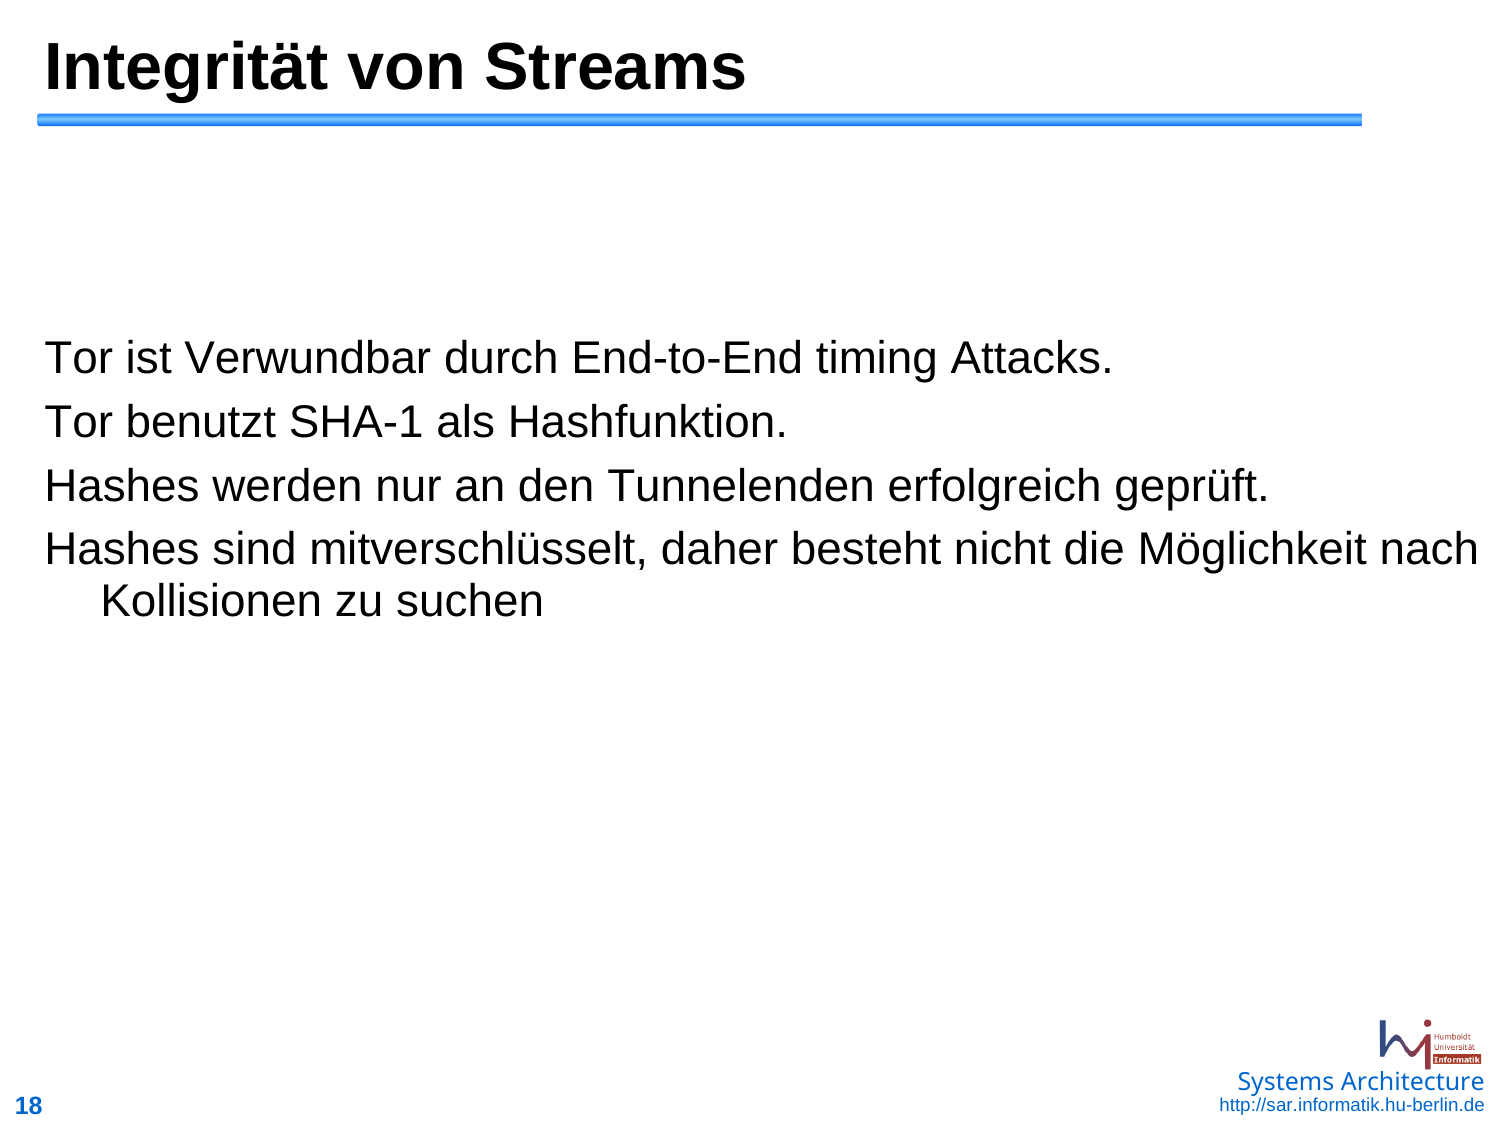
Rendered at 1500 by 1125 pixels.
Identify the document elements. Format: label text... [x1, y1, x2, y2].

title Integrität von Streams [29, 19, 1500, 114]
list Tor ist Verwundbar durch End-to-End timing Attacks. Tor benutzt SHA-1 als Hashfunktion. Hashes werden nur an den Tunnelenden erfolgreich geprüft. Hashes sind mitverschlüsselt, daher besteht nicht die Möglichkeit nach Kollisionen zu suchen [29, 324, 1500, 909]
picture [1376, 1016, 1483, 1071]
